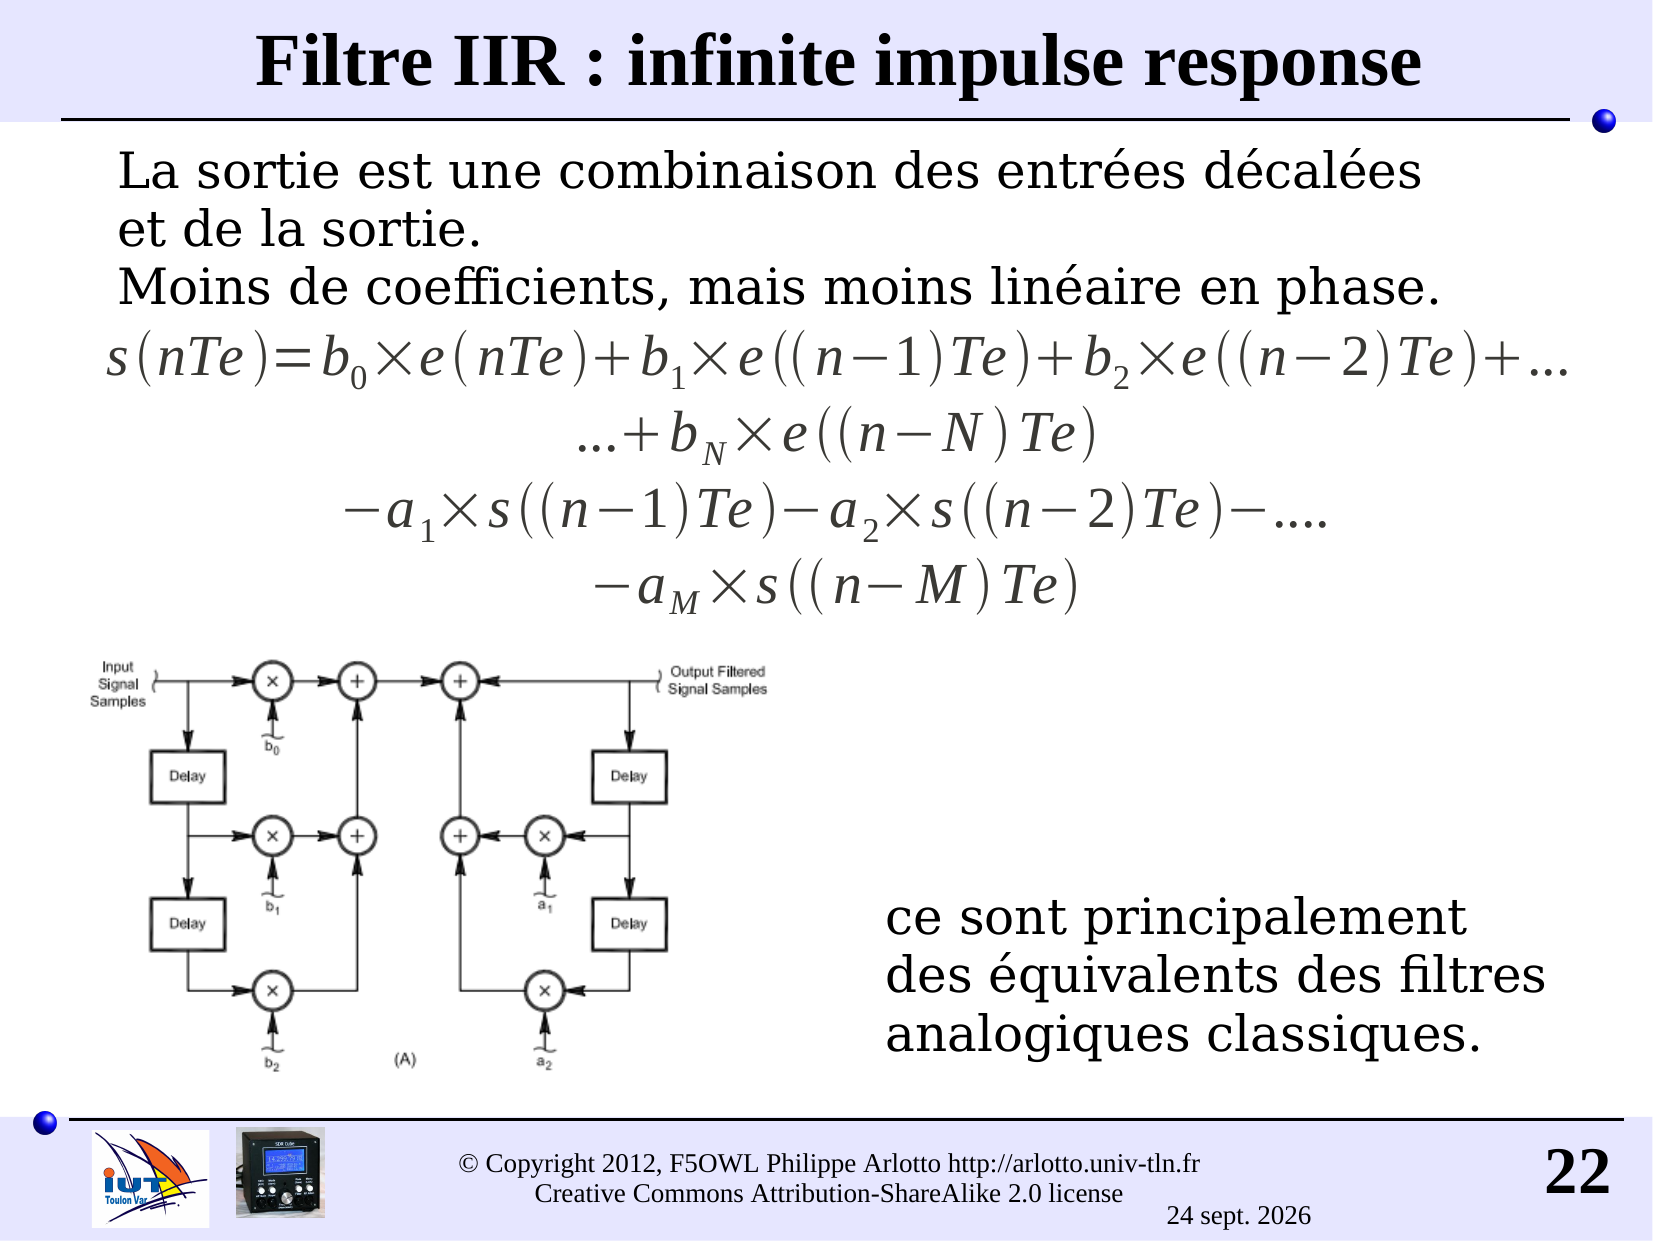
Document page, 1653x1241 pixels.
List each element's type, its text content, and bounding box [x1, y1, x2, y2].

chart [88, 324, 1585, 624]
text_box La sortie est une combinaison des entrées décalées et de la sortie. Moins de coefficients, mais moins linéaire en phase. [117, 141, 1445, 317]
text_box ce sont principalement des équivalents des filtres analogiques classiques. [885, 888, 1550, 1063]
picture [88, 649, 770, 1086]
picture [236, 1127, 325, 1218]
title Filtre IIR : infinite impulse response [95, 11, 1585, 110]
